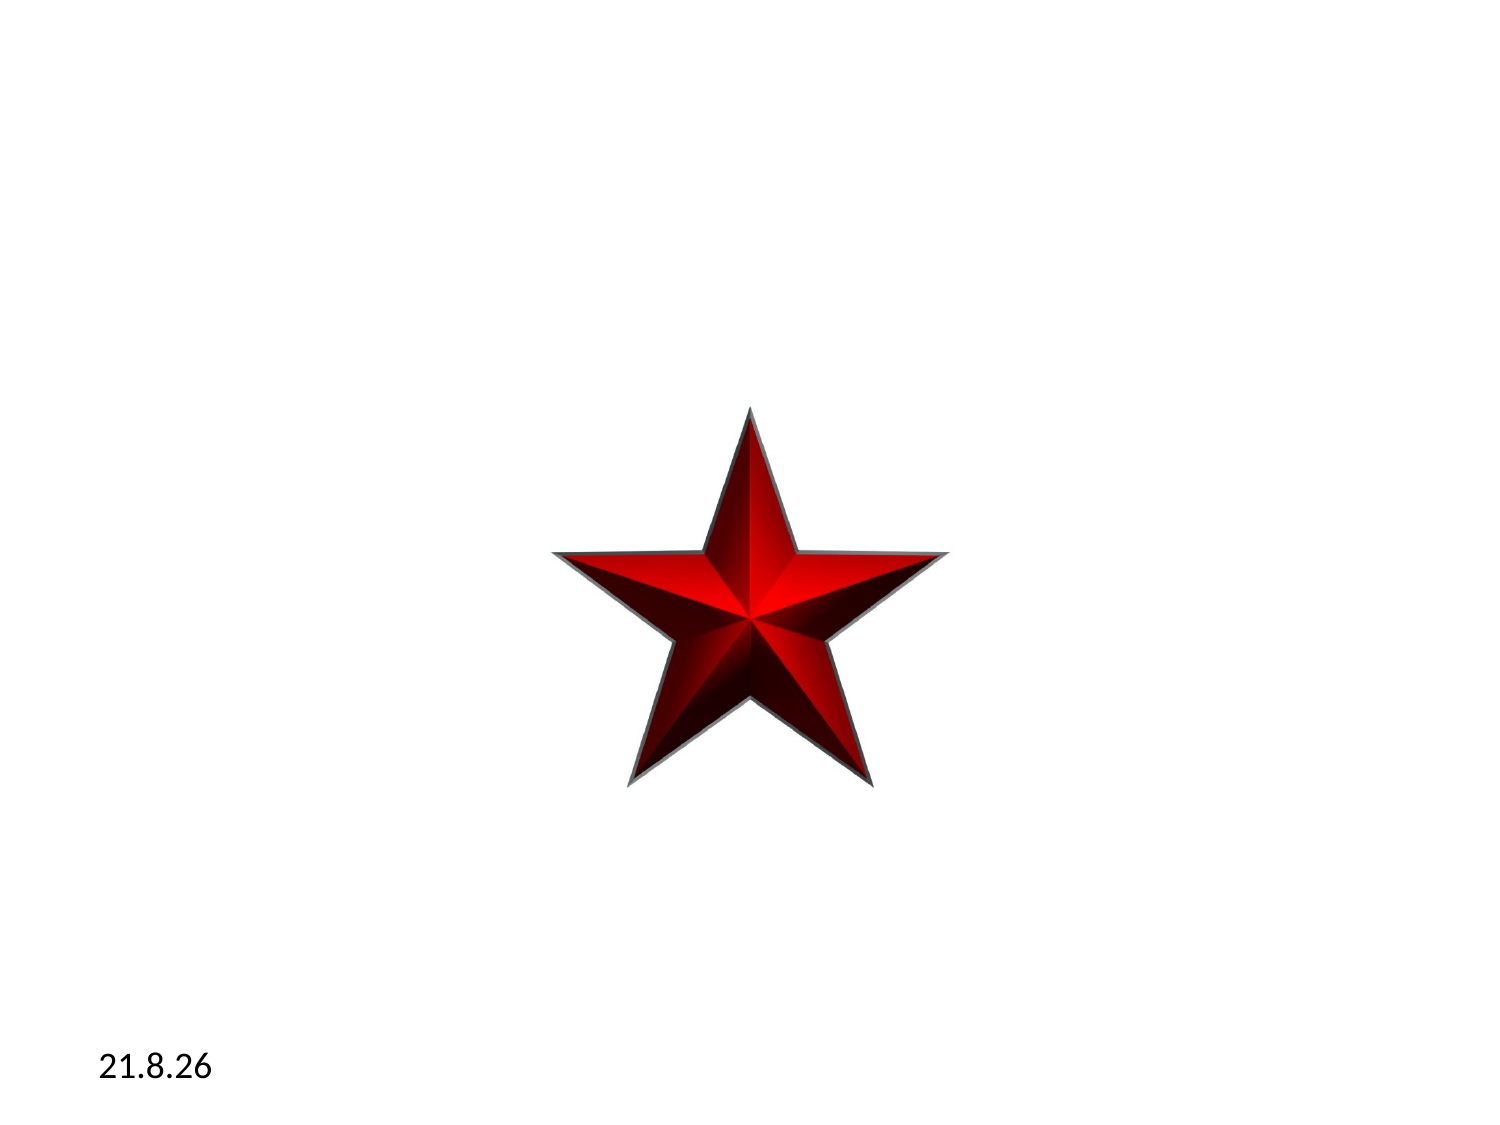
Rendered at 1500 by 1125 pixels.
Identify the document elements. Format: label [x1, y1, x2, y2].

picture [37, 37, 1450, 1071]
title [75, 1071, 1425, 1088]
